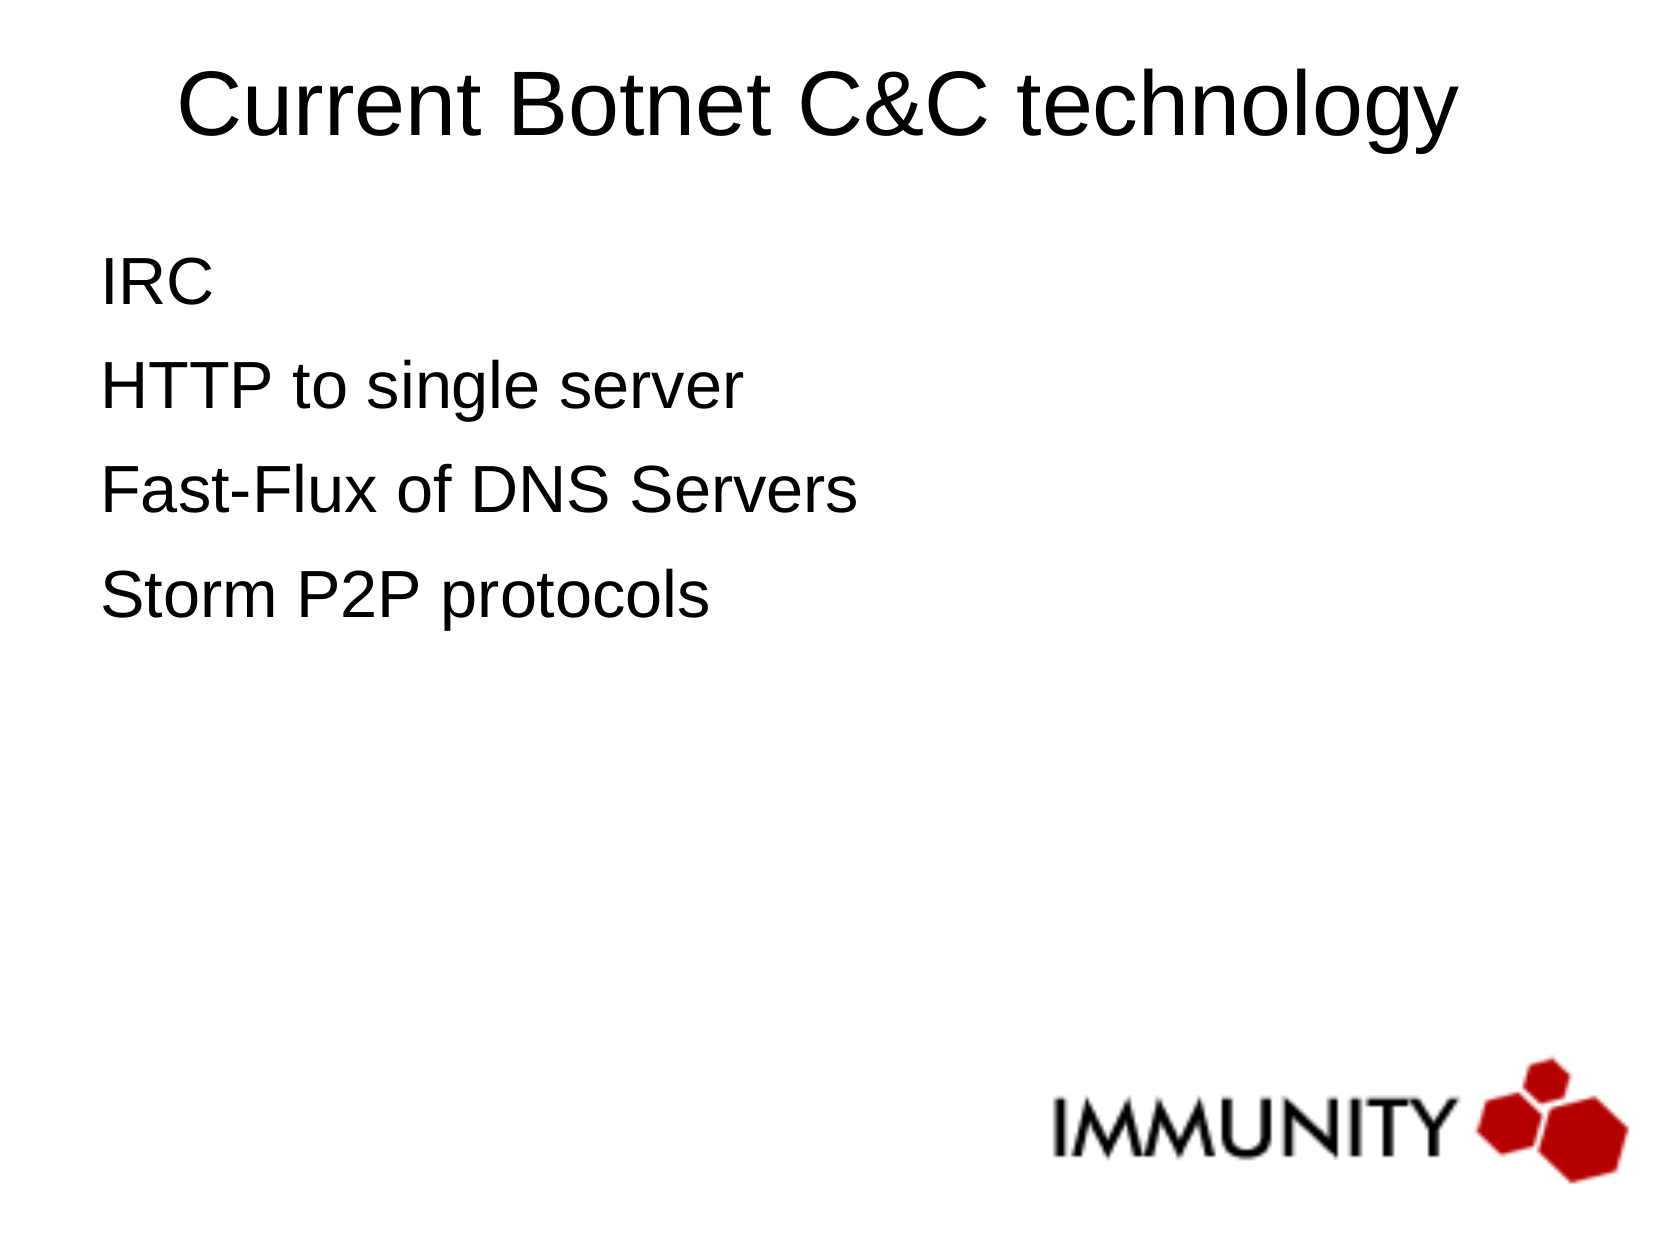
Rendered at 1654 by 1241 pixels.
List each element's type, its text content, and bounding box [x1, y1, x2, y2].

picture [1006, 1017, 1654, 1241]
list IRC HTTP to single server Fast-Flux of DNS Servers Storm P2P protocols [82, 243, 1571, 1094]
title Current Botnet C&C technology [75, 7, 1564, 200]
